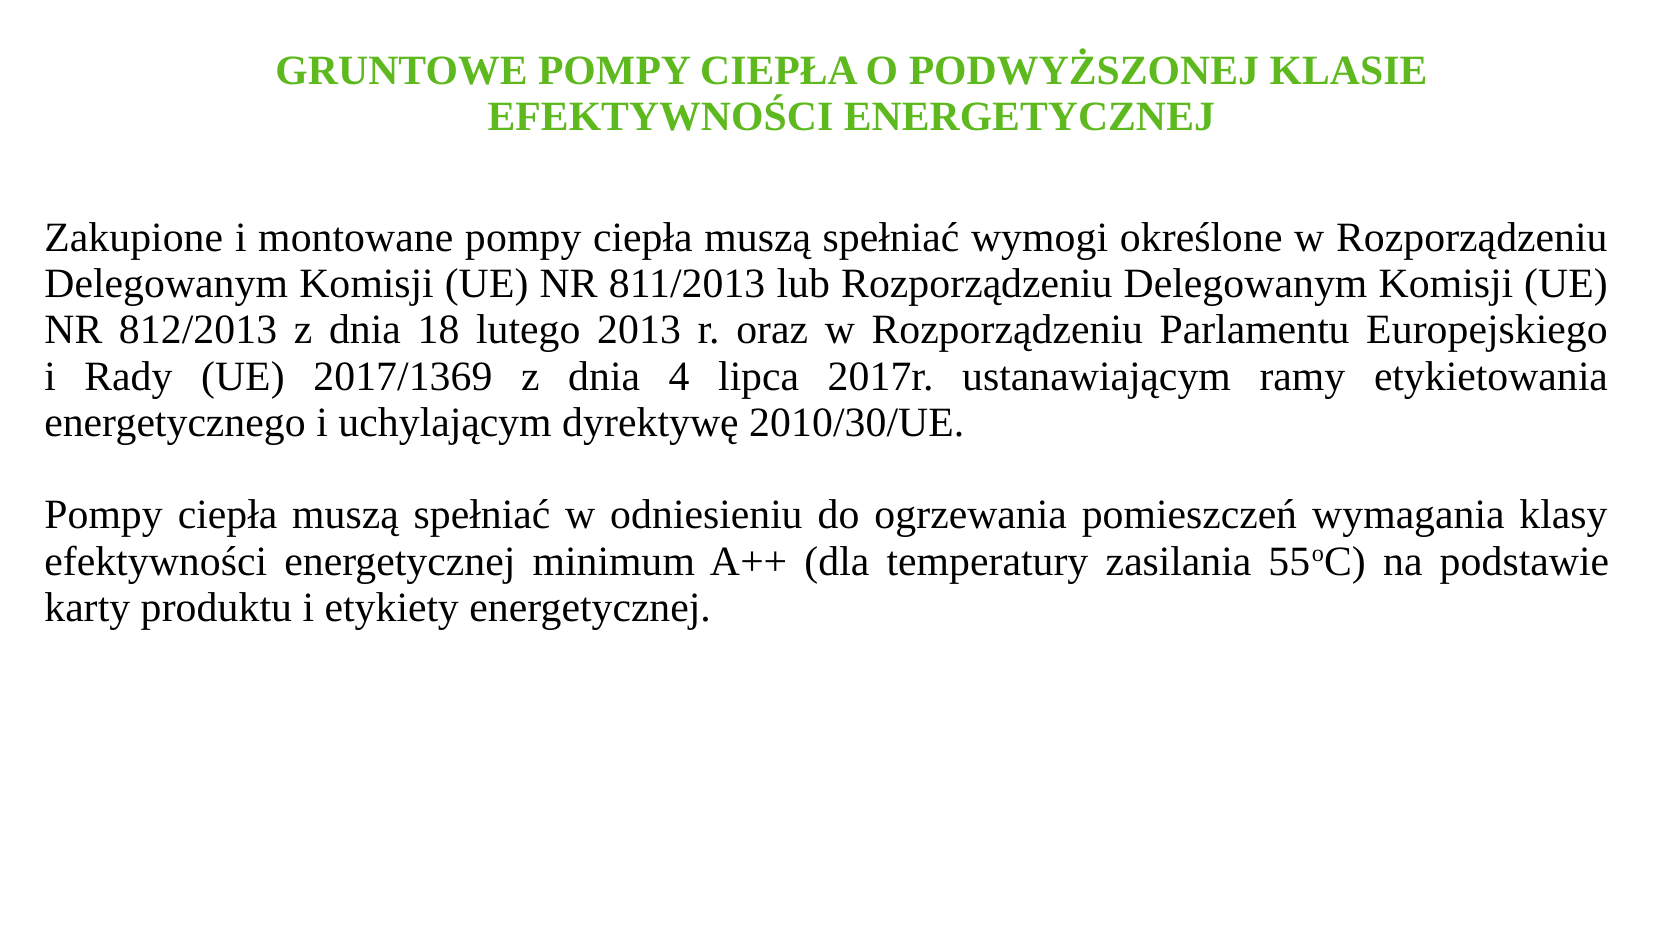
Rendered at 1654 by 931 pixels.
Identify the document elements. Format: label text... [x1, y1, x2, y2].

text_box Zakupione i montowane pompy ciepła muszą spełniać wymogi określone w Rozporządzeniu Delegowanym Komisji (UE) NR 811/2013 lub Rozporządzeniu Delegowanym Komisji (UE) NR 812/2013 z dnia 18 lutego 2013 r. oraz w Rozporządzeniu Parlamentu Europejskiego i Rady (UE) 2017/1369 z dnia 4 lipca 2017r. ustanawiającym ramy etykietowania energetycznego i uchylającym dyrektywę 2010/30/UE. Pompy ciepła muszą spełniać w odniesieniu do ogrzewania pomieszczeń wymagania klasy efektywności energetycznej minimum A++ (dla temperatury zasilania 55oC) na podstawie karty produktu i etykiety energetycznej. [29, 206, 1625, 687]
text_box GRUNTOWE POMPY CIEPŁA O PODWYŻSZONEJ KLASIE EFEKTYWNOŚCI ENERGETYCZNEJ [226, 39, 1477, 148]
